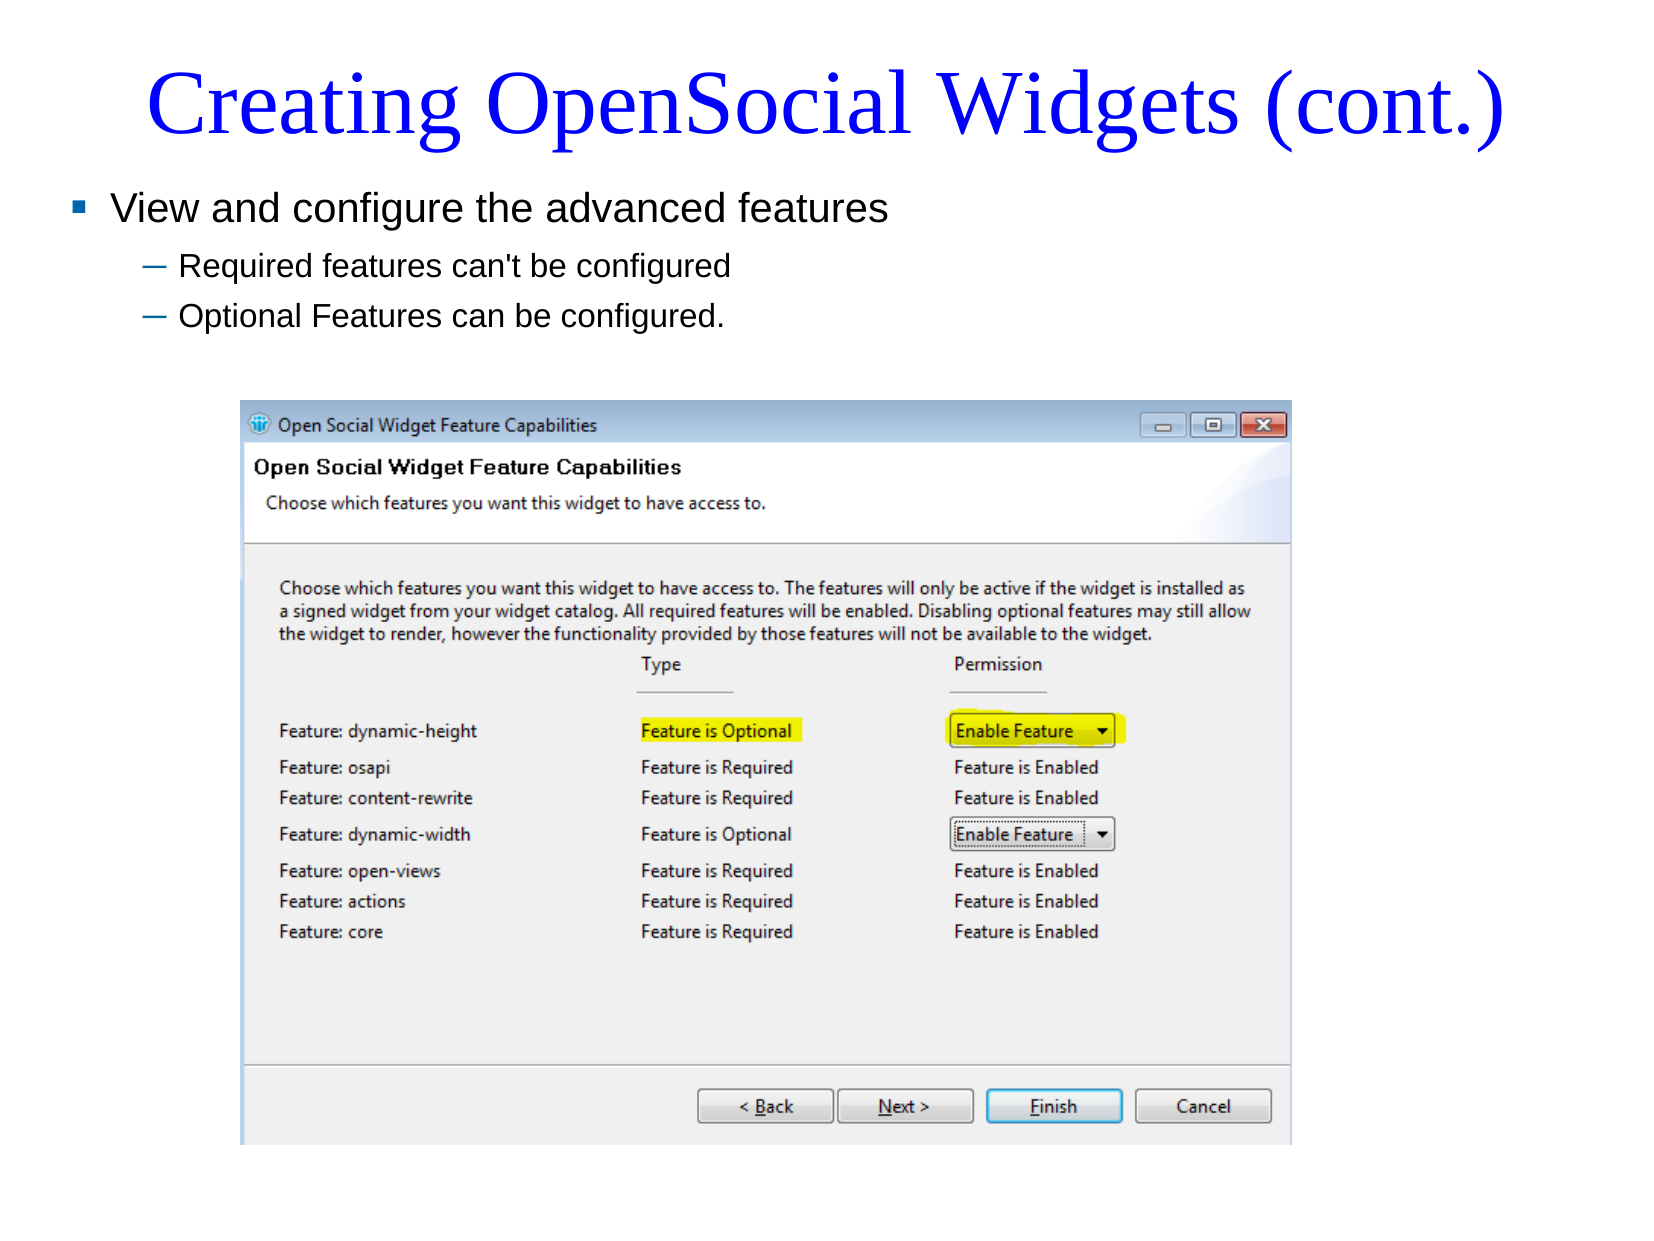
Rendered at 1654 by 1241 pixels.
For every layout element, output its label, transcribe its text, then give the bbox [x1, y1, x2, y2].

list View and configure the advanced features Required features can't be configured Optional Features can be configured. [54, 187, 1605, 1108]
title Creating OpenSocial Widgets (cont.) [121, 21, 1534, 172]
picture [240, 400, 1292, 1145]
